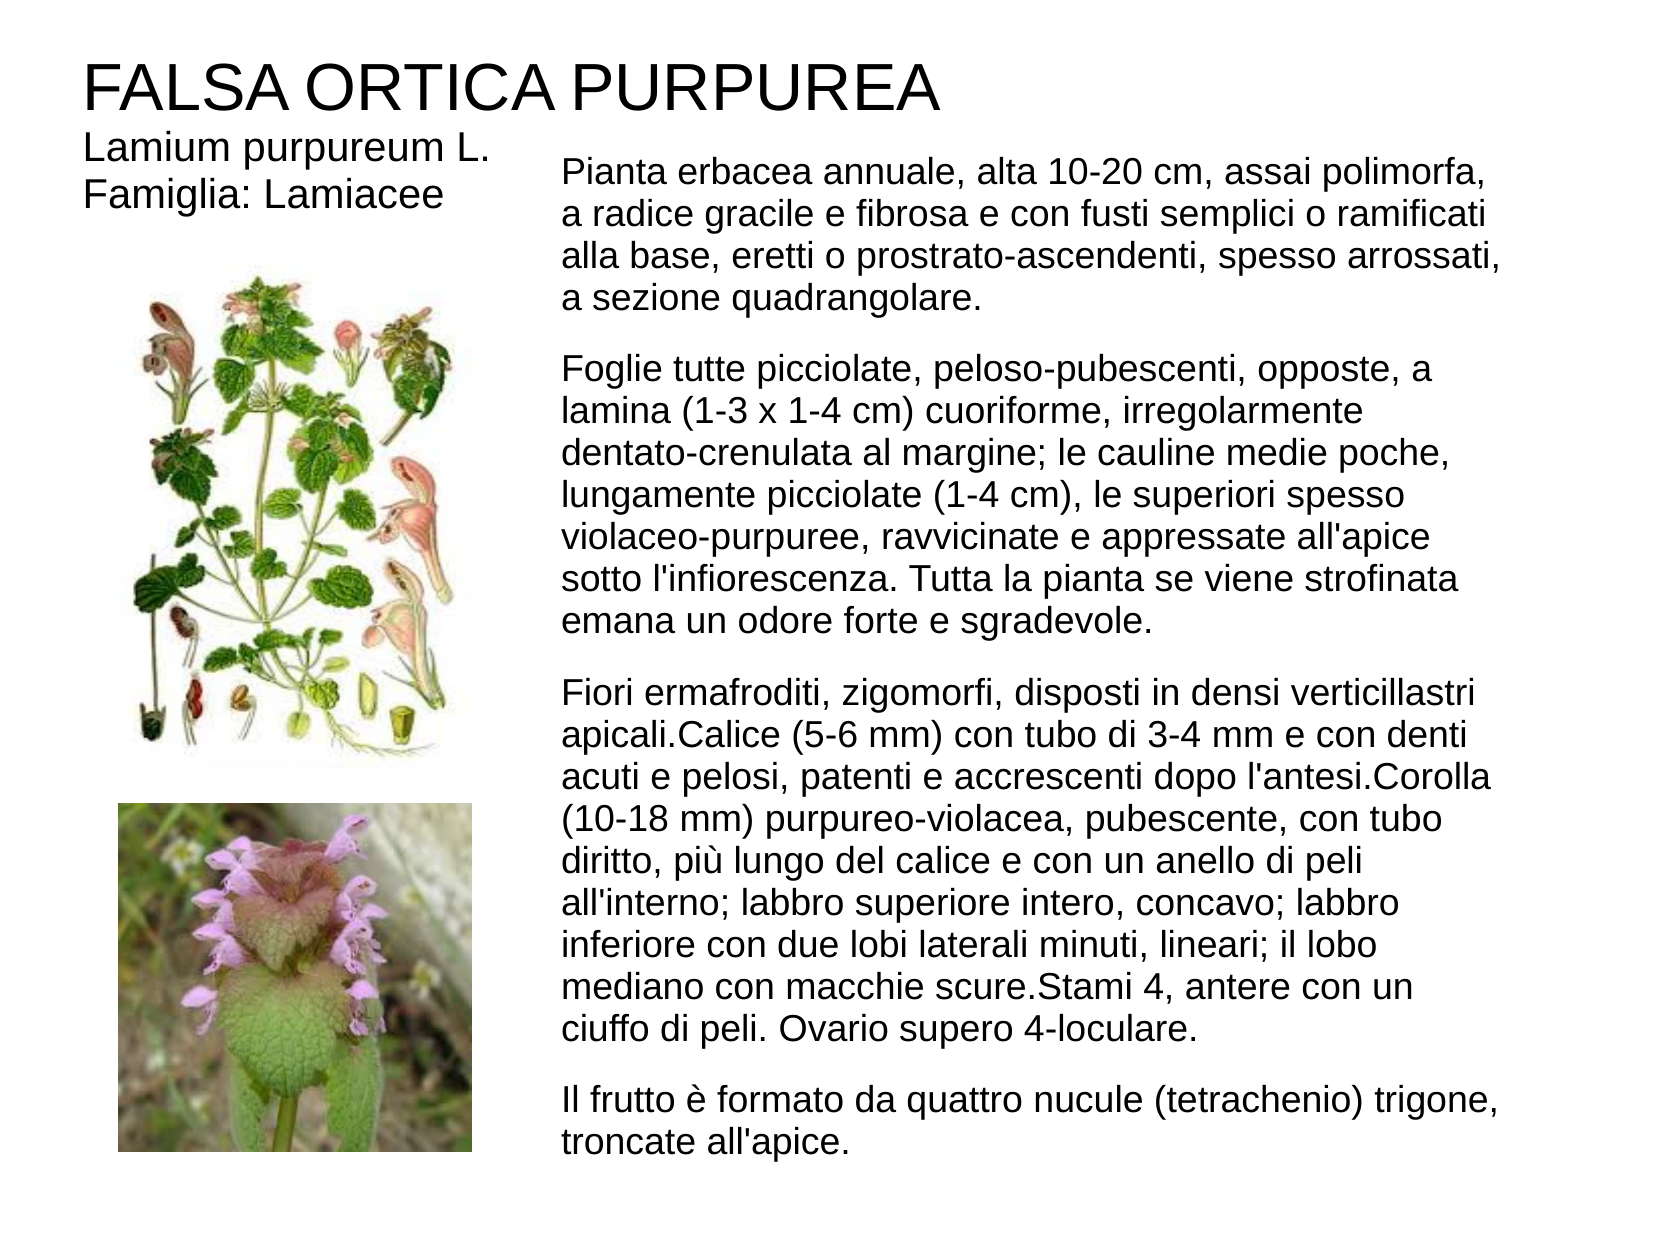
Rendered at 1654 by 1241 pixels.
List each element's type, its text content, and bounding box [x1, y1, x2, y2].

list Pianta erbacea annuale, alta 10-20 cm, assai polimorfa, a radice gracile e fibrosa e con fusti semplici o ramificati alla base, eretti o prostrato-ascendenti, spesso arrossati, a sezione quadrangolare. Foglie tutte picciolate, peloso-pubescenti, opposte, a lamina (1-3 x 1-4 cm) cuoriforme, irregolarmente dentato-crenulata al margine; le cauline medie poche, lungamente picciolate (1-4 cm), le superiori spesso violaceo-purpuree, ravvicinate e appressate all'apice sotto l'infiorescenza. Tutta la pianta se viene strofinata emana un odore forte e sgradevole. Fiori ermafroditi, zigomorfi, disposti in densi verticillastri apicali.Calice (5-6 mm) con tubo di 3-4 mm e con denti acuti e pelosi, patenti e accrescenti dopo l'antesi.Corolla (10-18 mm) purpureo-violacea, pubescente, con tubo diritto, più lungo del calice e con un anello di peli all'interno; labbro superiore intero, concavo; labbro inferiore con due lobi laterali minuti, lineari; il lobo mediano con macchie scure.Stami 4, antere con un ciuffo di peli. Ovario supero 4-loculare. Il frutto è formato da quattro nucule (tetrachenio) trigone, troncate all'apice. [561, 150, 1506, 1241]
title FALSA ORTICA PURPUREA Lamium purpureum L. Famiglia: Lamiacee [82, 49, 1571, 274]
picture [118, 265, 473, 768]
picture [118, 803, 472, 1152]
